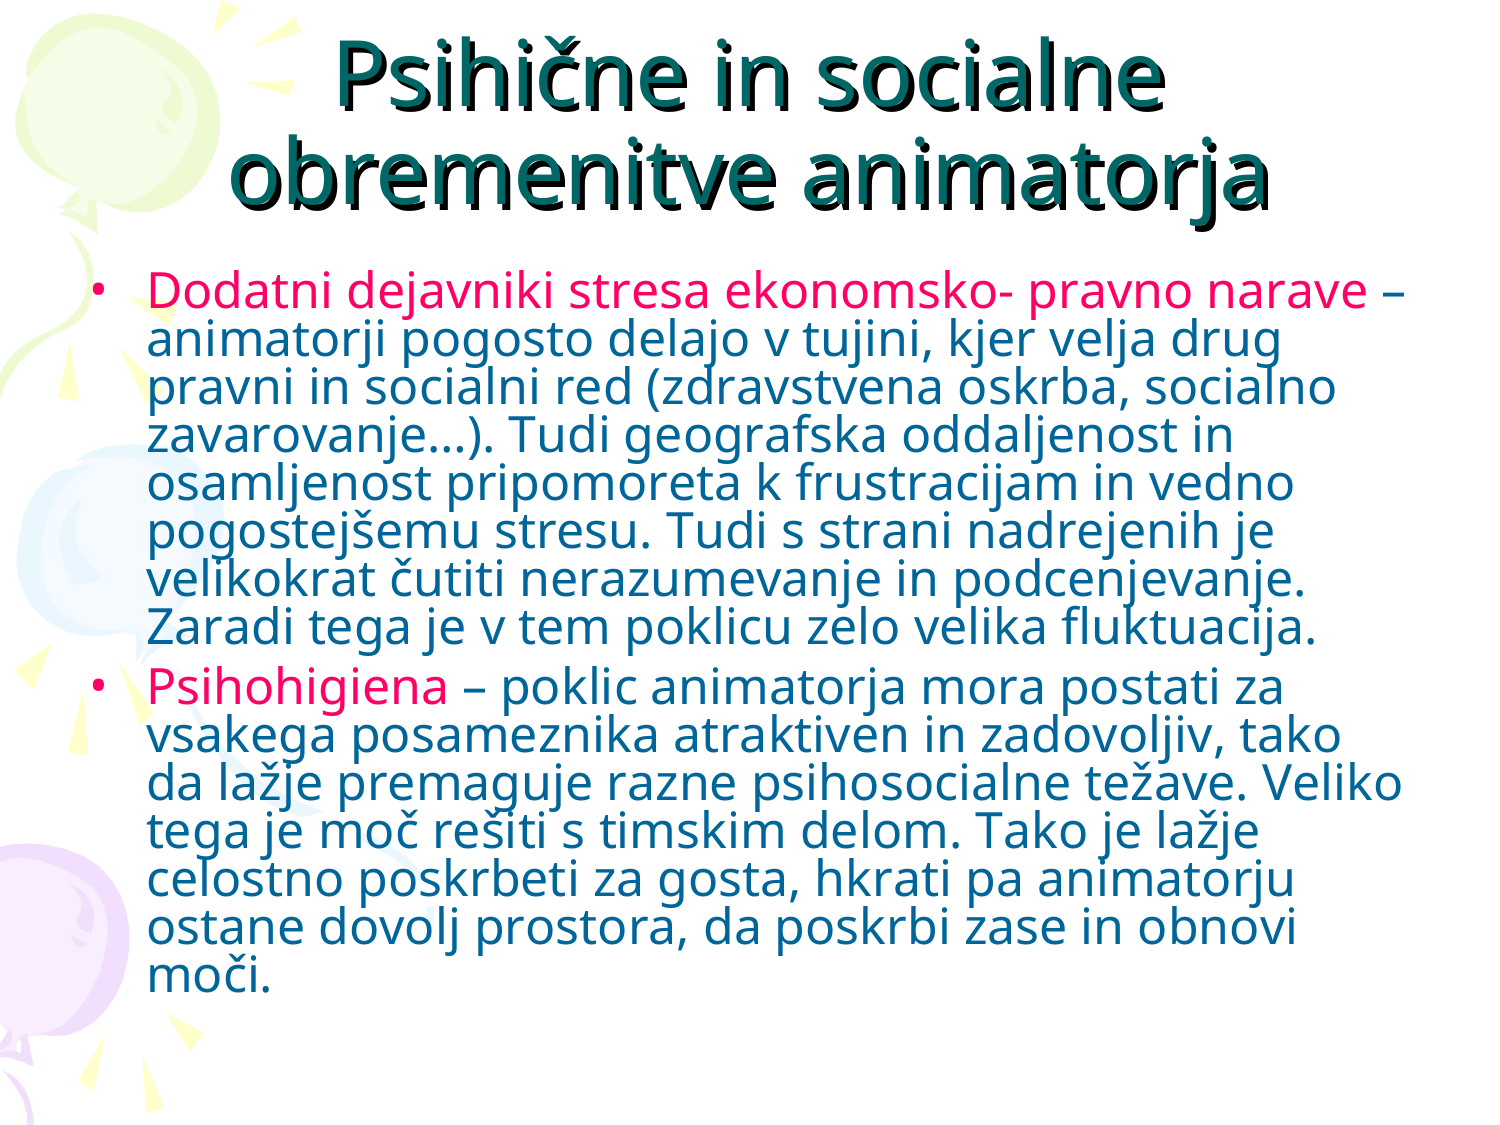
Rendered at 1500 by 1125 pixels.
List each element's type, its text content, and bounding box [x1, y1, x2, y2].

list Dodatni dejavniki stresa ekonomsko- pravno narave – animatorji pogosto delajo v tujini, kjer velja drug pravni in socialni red (zdravstvena oskrba, socialno zavarovanje…). Tudi geografska oddaljenost in osamljenost pripomoreta k frustracijam in vedno pogostejšemu stresu. Tudi s strani nadrejenih je velikokrat čutiti nerazumevanje in podcenjevanje. Zaradi tega je v tem poklicu zelo velika fluktuacija. Psihohigiena – poklic animatorja mora postati za vsakega posameznika atraktiven in zadovoljiv, tako da lažje premaguje razne psihosocialne težave. Veliko tega je moč rešiti s timskim delom. Tako je lažje celostno poskrbeti za gosta, hkrati pa animatorju ostane dovolj prostora, da poskrbi zase in obnovi moči. [75, 262, 1426, 994]
title Psihične in socialne obremenitve animatorja [72, 16, 1426, 233]
